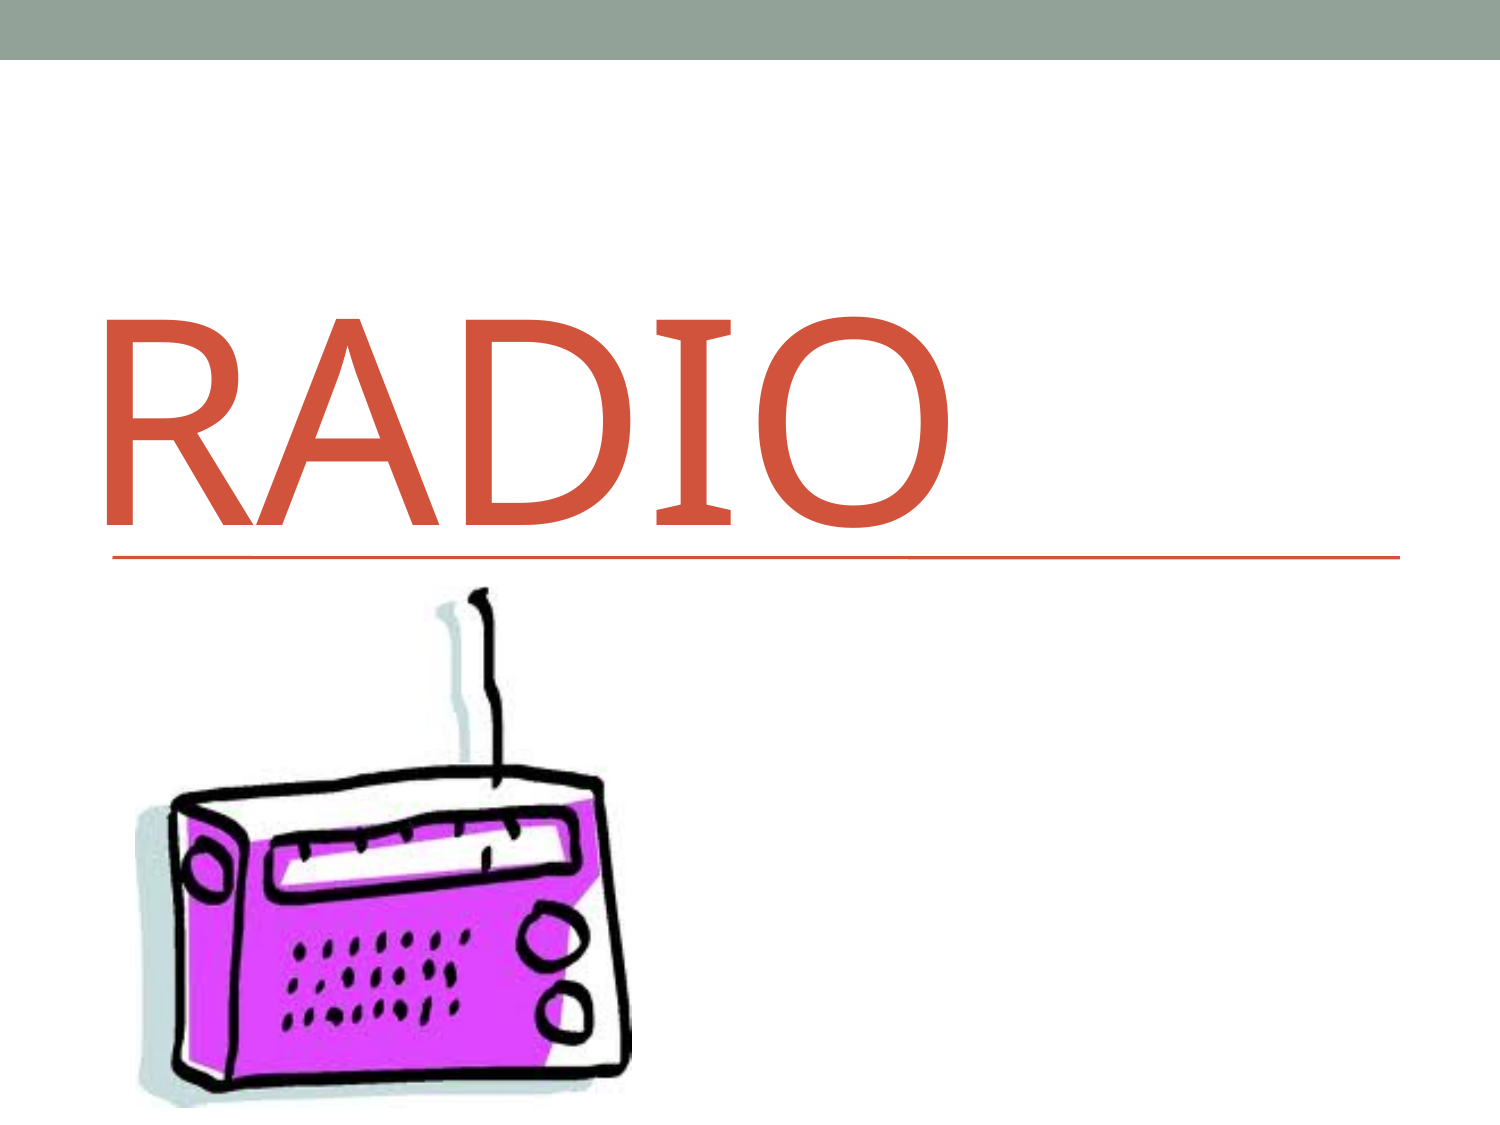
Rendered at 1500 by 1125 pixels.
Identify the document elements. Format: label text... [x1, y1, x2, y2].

picture [135, 586, 632, 1108]
title RADIO [64, 255, 1471, 591]
